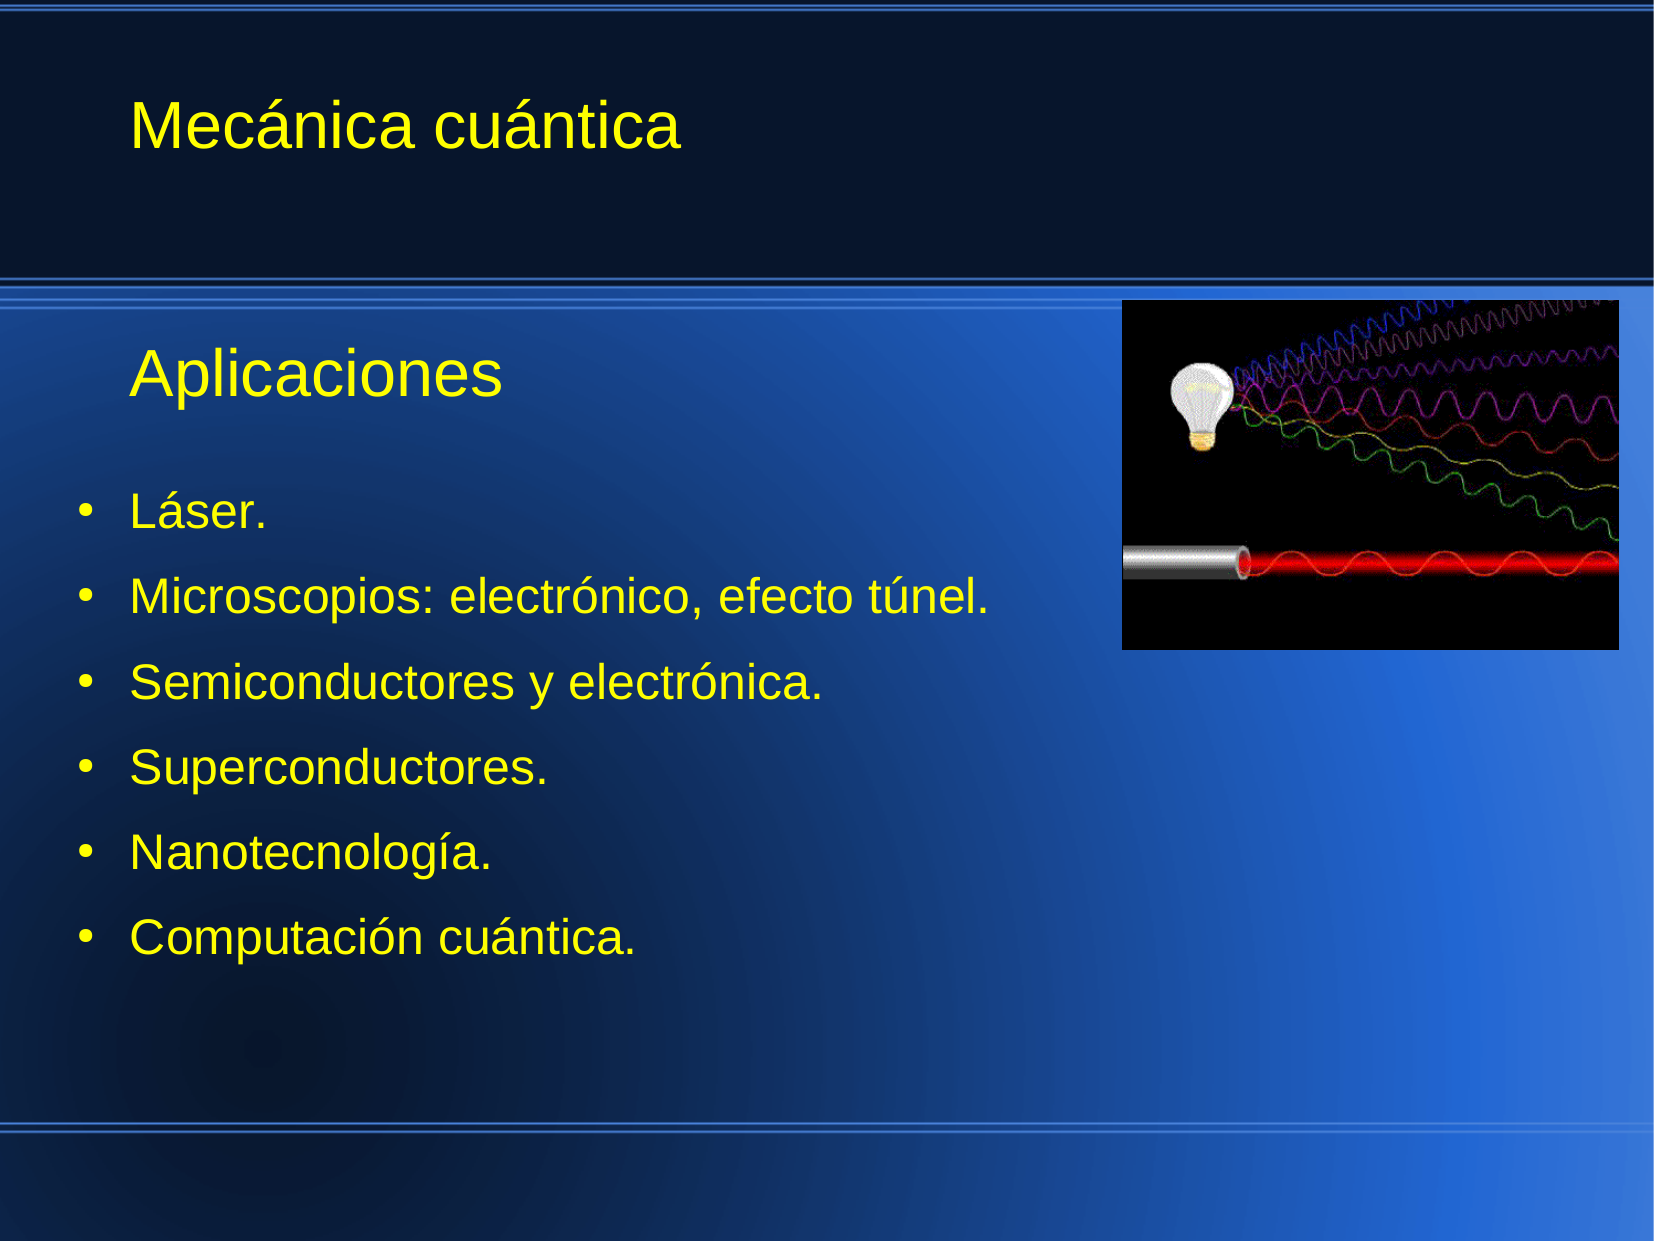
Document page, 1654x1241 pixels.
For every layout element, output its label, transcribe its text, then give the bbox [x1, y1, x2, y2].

picture [0, 0, 1654, 1241]
list Aplicaciones [59, 335, 1122, 483]
list Láser. Microscopios: electrónico, efecto túnel. Semiconductores y electrónica. Superconductores. Nanotecnología. Computación cuántica. [59, 483, 1595, 969]
list Mecánica cuántica [59, 88, 1595, 255]
